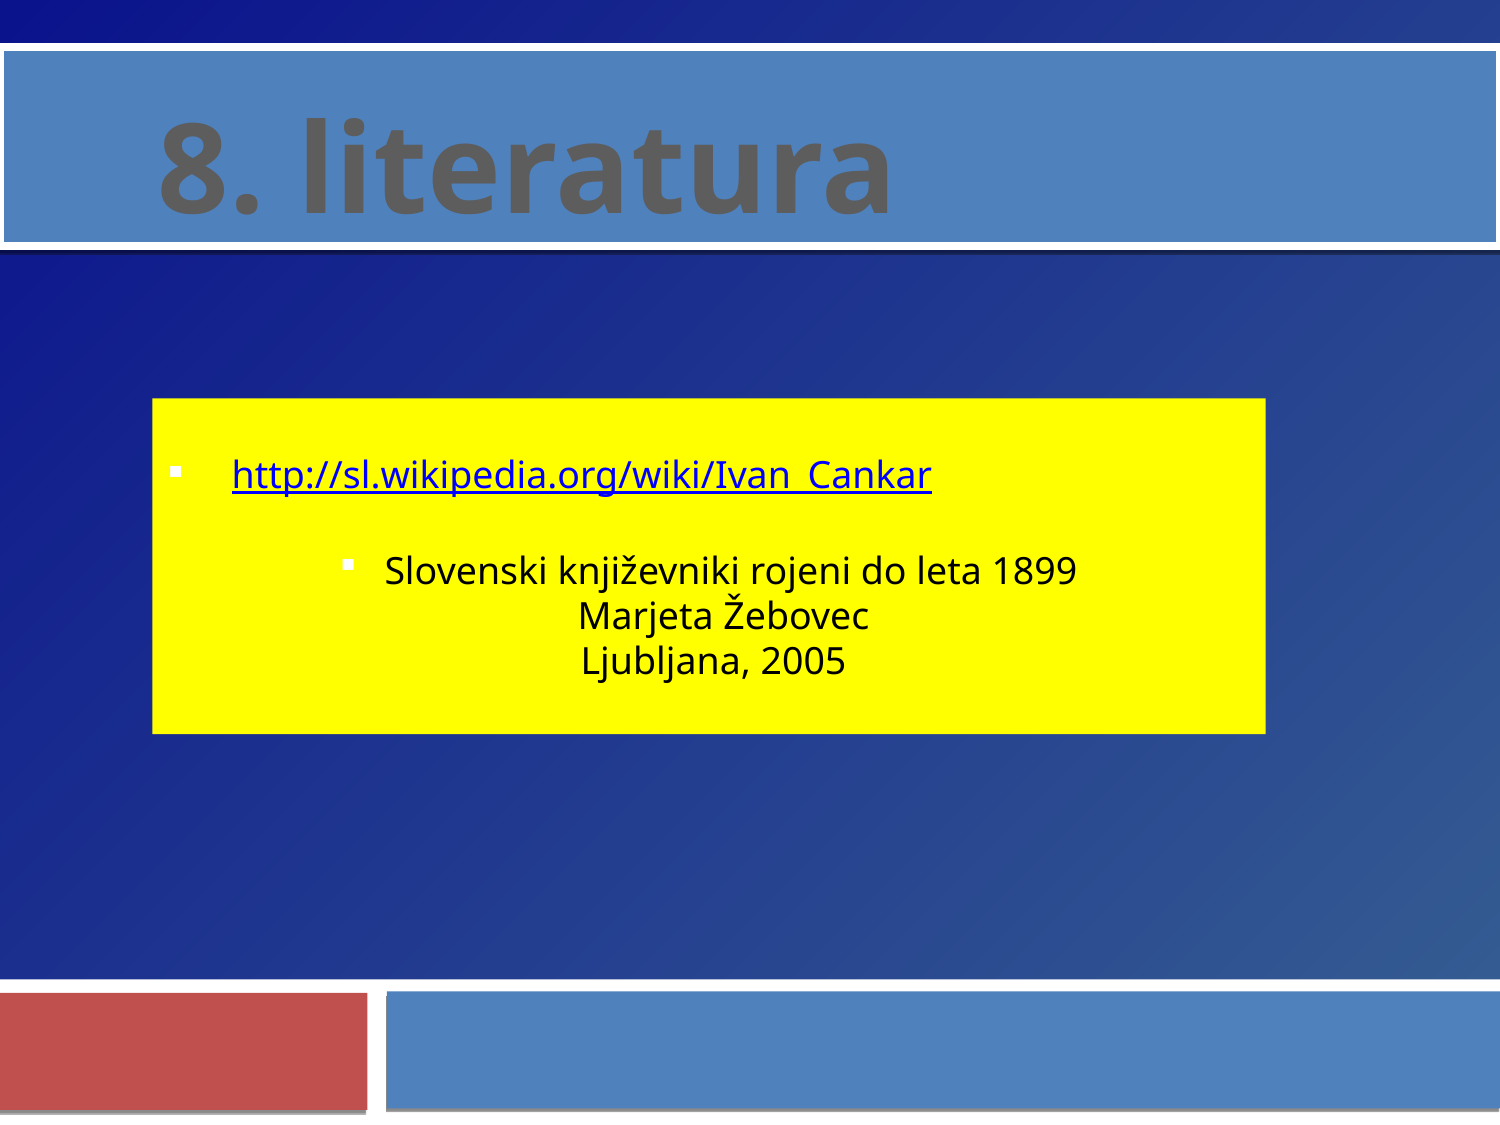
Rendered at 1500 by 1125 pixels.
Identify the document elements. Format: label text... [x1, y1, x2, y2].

title 8. literatura [0, 46, 1500, 247]
text_box http://sl.wikipedia.org/wiki/Ivan_Cankar Slovenski književniki rojeni do leta 1899 Marjeta Žebovec Ljubljana, 2005 [152, 398, 1266, 735]
